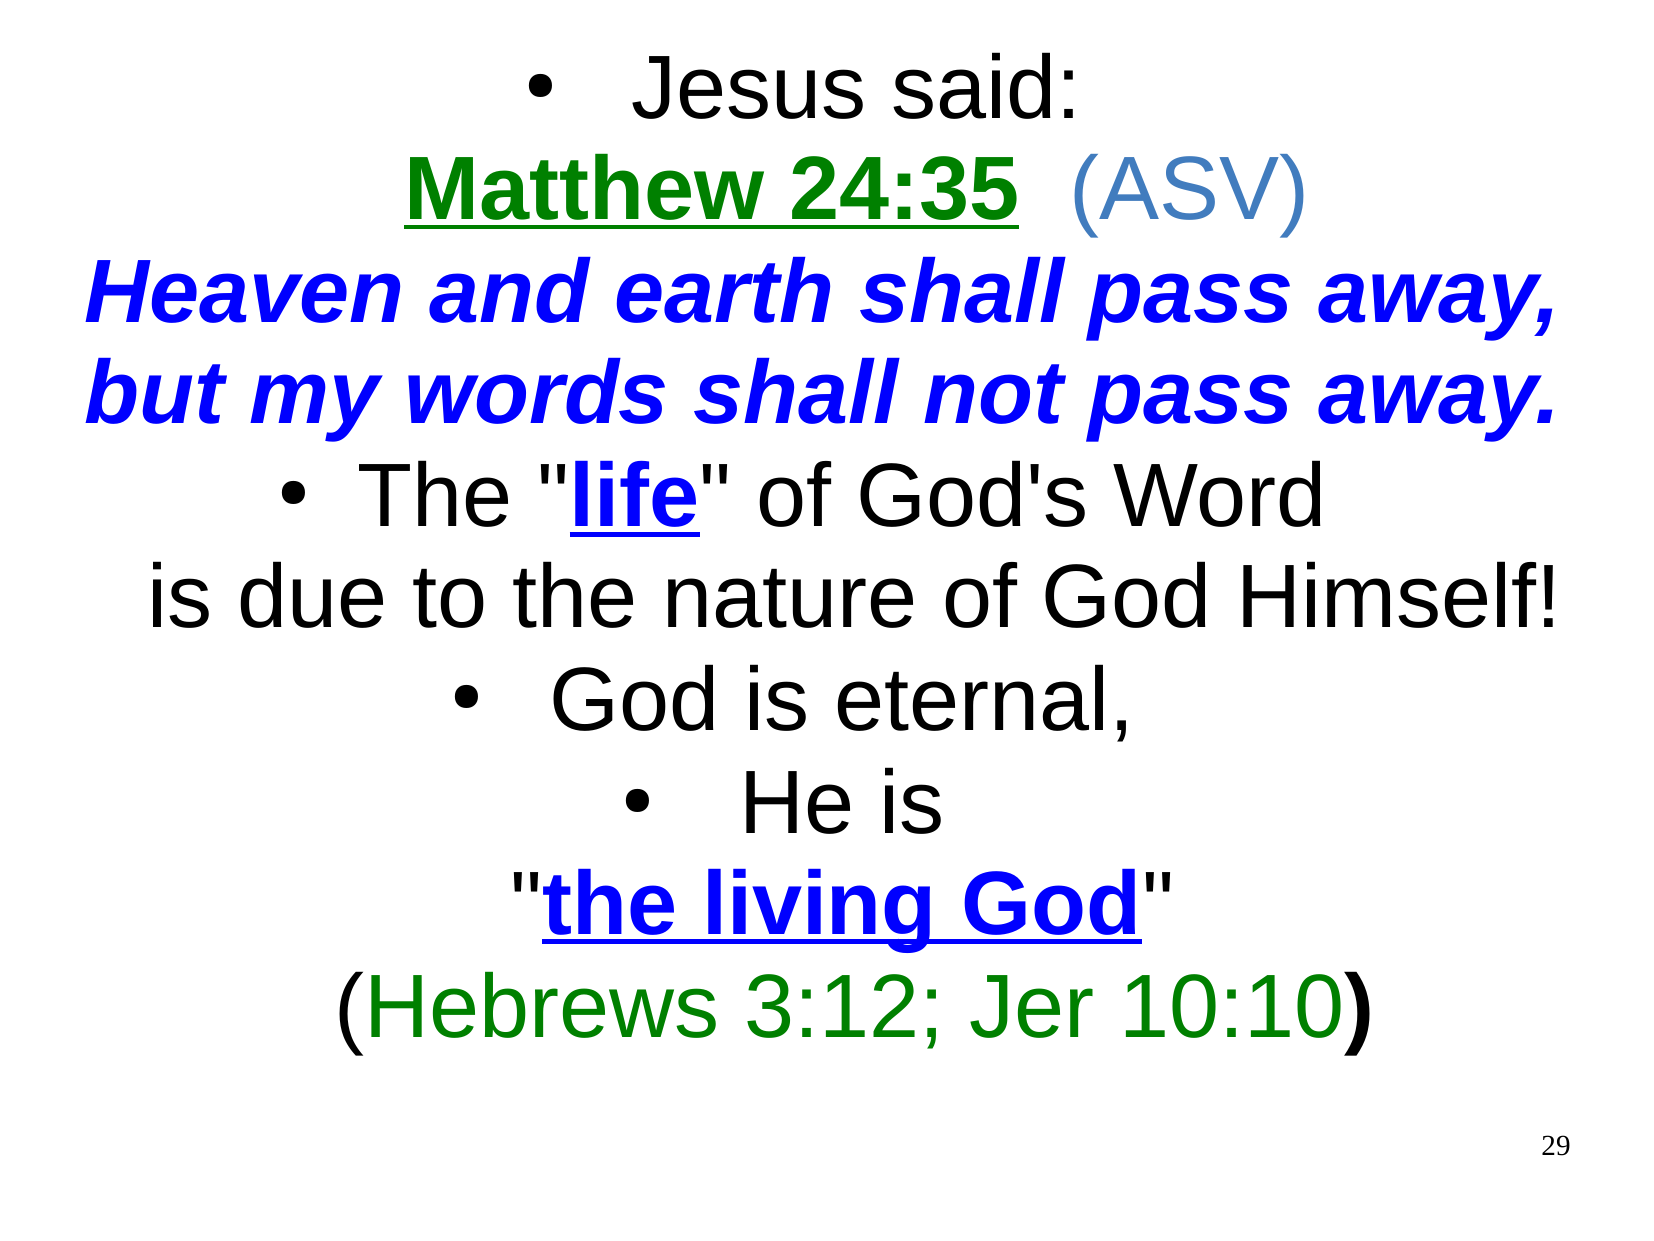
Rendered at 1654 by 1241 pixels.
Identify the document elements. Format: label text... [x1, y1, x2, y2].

list Jesus said: Matthew 24:35 (ASV) Heaven and earth shall pass away, but my words shall not pass away. The "life" of God's Word is due to the nature of God Himself! God is eternal, He is "the living God" (Hebrews 3:12; Jer 10:10) [37, 37, 1613, 1238]
